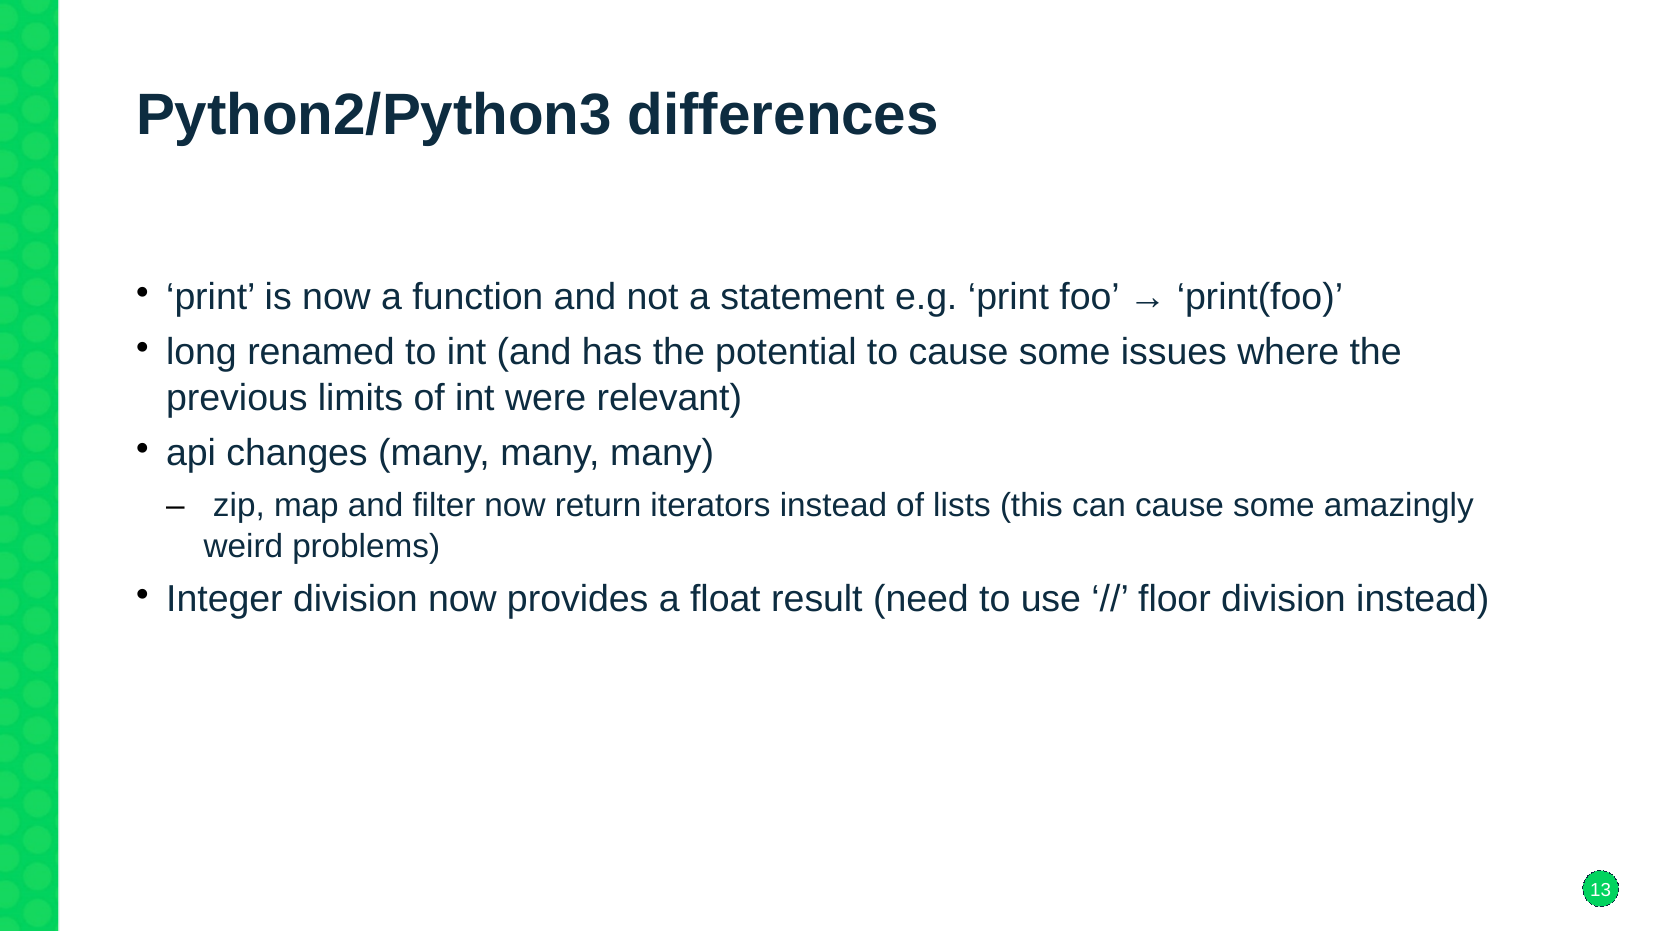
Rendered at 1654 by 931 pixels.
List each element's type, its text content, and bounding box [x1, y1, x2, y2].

picture [0, 0, 76, 931]
title Python2/Python3 differences [121, 37, 1531, 193]
list ‘print’ is now a function and not a statement e.g. ‘print foo’ → ‘print(foo)’ long renamed to int (and has the potential to cause some issues where the previous limits of int were relevant) api changes (many, many, many) zip, map and filter now return iterators instead of lists (this can cause some amazingly weird problems) Integer division now provides a float result (need to use ‘//’ floor division instead) [121, 217, 1531, 825]
